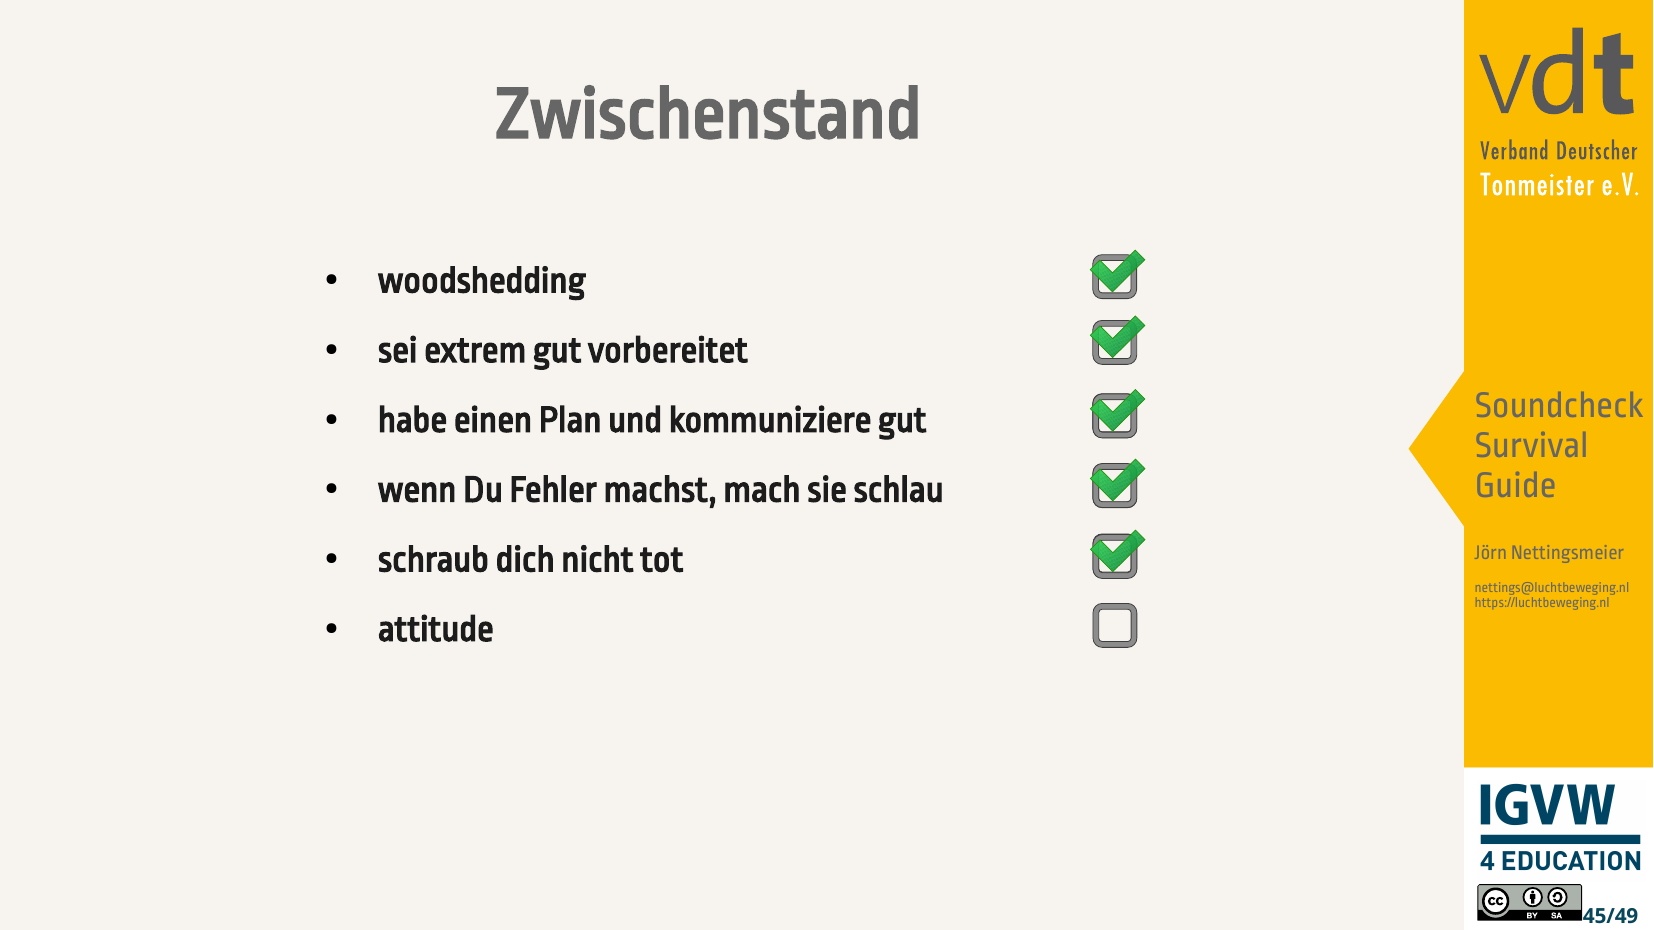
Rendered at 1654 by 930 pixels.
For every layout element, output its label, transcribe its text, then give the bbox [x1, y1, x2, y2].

picture [1074, 233, 1156, 664]
title Zwischenstand [82, 37, 1335, 193]
picture [1477, 780, 1646, 882]
list woodshedding sei extrem gut vorbereitet habe einen Plan und kommuniziere gut wenn Du Fehler machst, mach sie schlau schraub dich nicht tot attitude [307, 190, 1394, 697]
